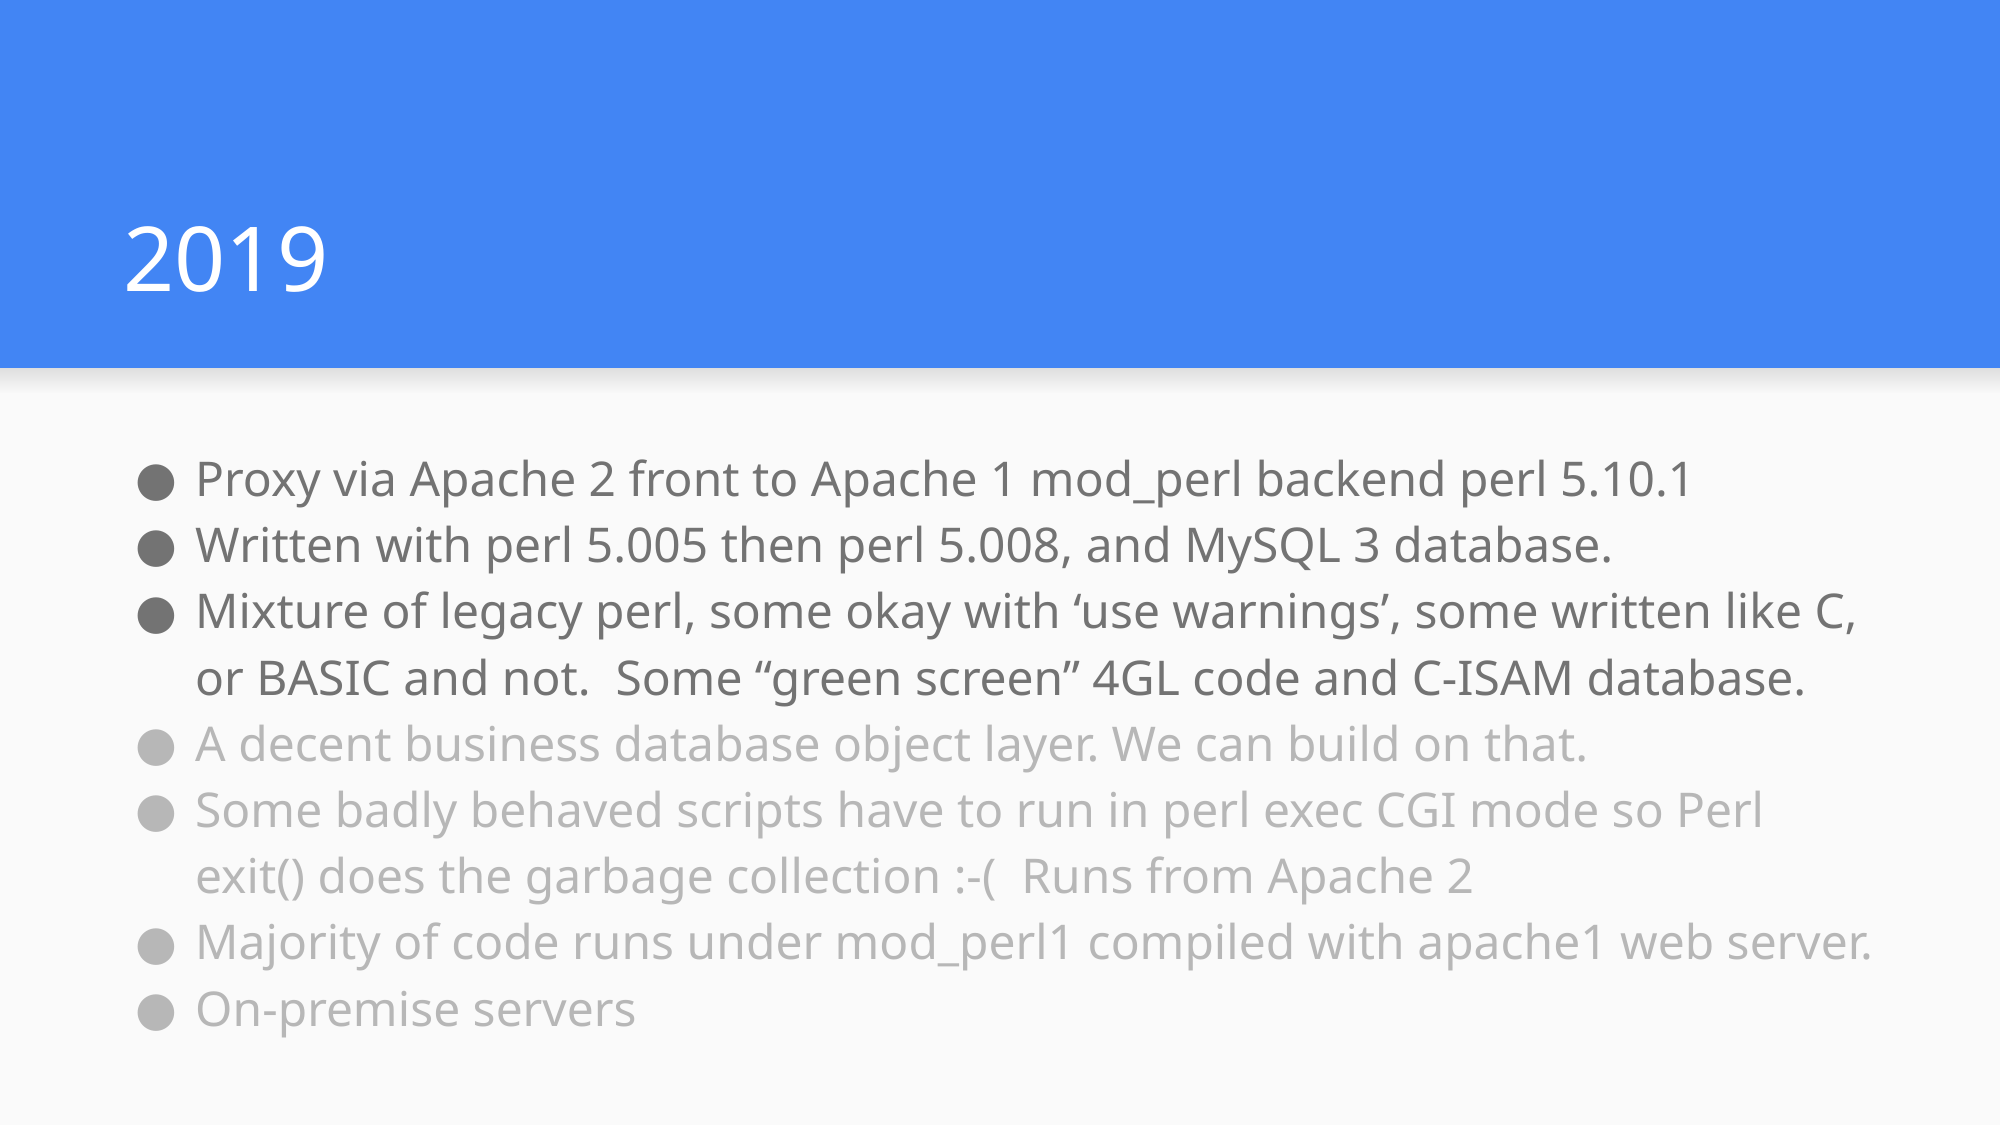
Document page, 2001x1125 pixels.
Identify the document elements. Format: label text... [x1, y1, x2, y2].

list Proxy via Apache 2 front to Apache 1 mod_perl backend perl 5.10.1 Written with perl 5.005 then perl 5.008, and MySQL 3 database. Mixture of legacy perl, some okay with ‘use warnings’, some written like C, or BASIC and not. Some “green screen” 4GL code and C-ISAM database. A decent business database object layer. We can build on that. Some badly behaved scripts have to run in perl exec CGI mode so Perl exit() does the garbage collection :-( Runs from Apache 2 Majority of code runs under mod_perl1 compiled with apache1 web server. On-premise servers [103, 419, 1902, 1083]
title 2019 [103, 161, 1902, 330]
